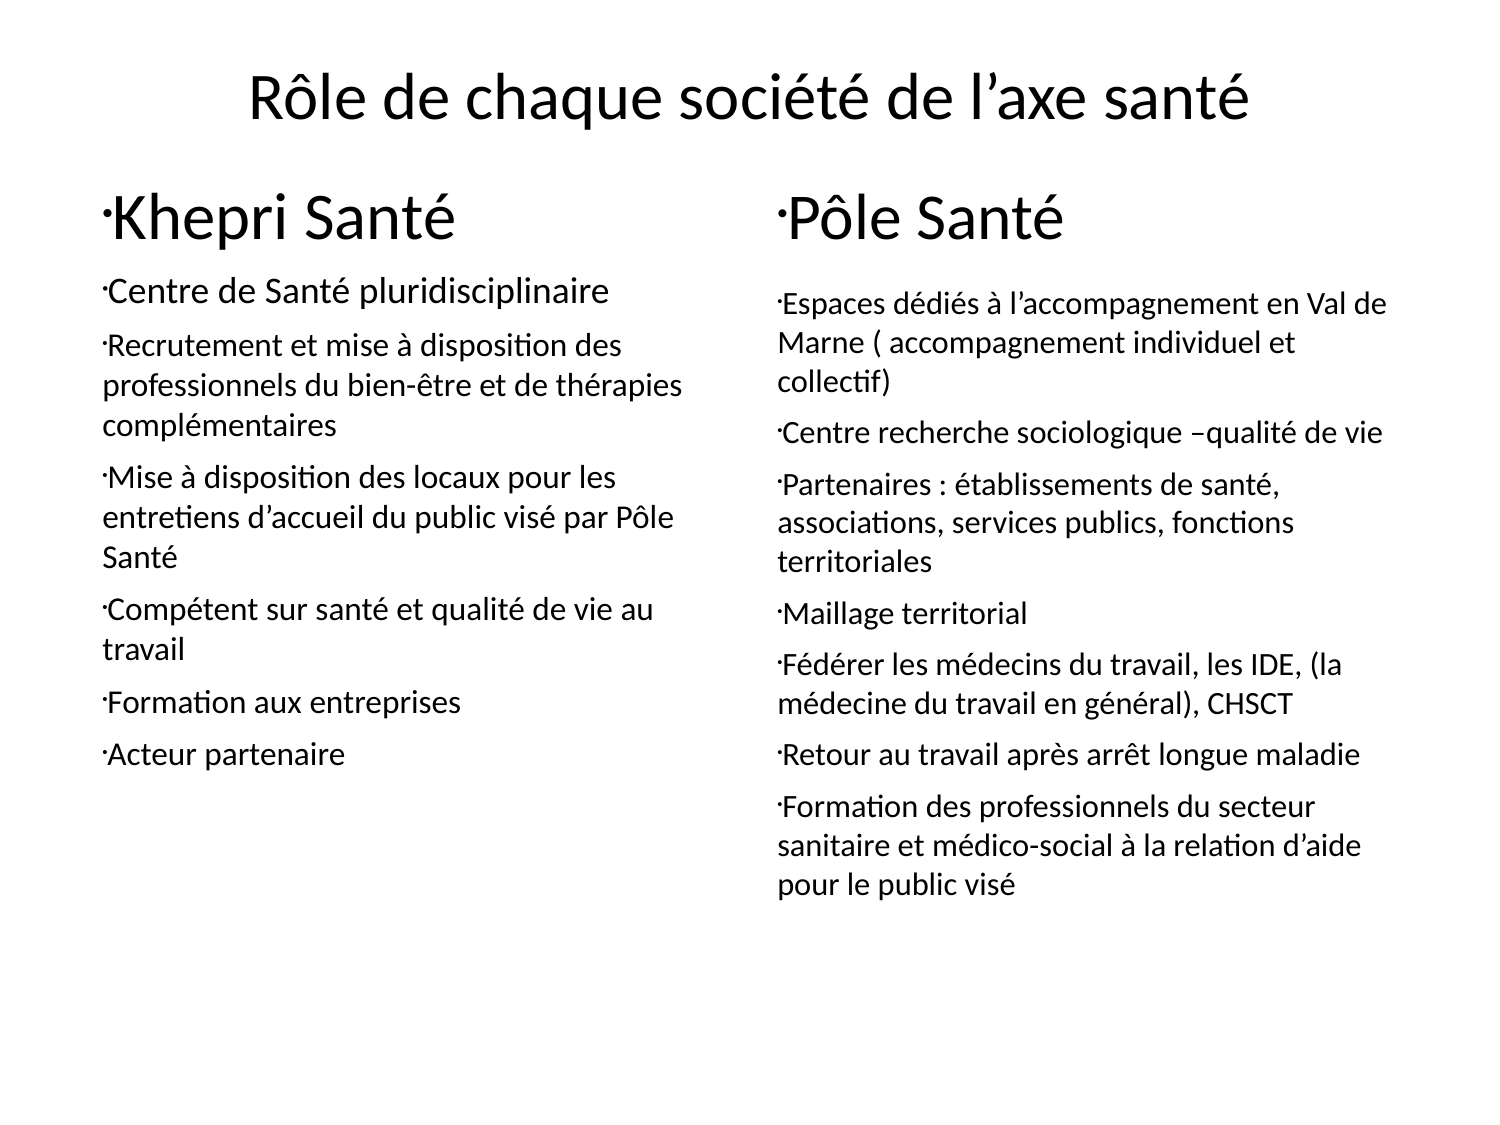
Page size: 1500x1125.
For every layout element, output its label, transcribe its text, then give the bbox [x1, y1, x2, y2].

list Khepri Santé Centre de Santé pluridisciplinaire Recrutement et mise à disposition des professionnels du bien-être et de thérapies complémentaires Mise à disposition des locaux pour les entretiens d’accueil du public visé par Pôle Santé Compétent sur santé et qualité de vie au travail Formation aux entreprises Acteur partenaire [87, 165, 750, 909]
title Rôle de chaque société de l’axe santé [75, 45, 1425, 233]
list Pôle Santé Espaces dédiés à l’accompagnement en Val de Marne ( accompagnement individuel et collectif) Centre recherche sociologique –qualité de vie Partenaires : établissements de santé, associations, services publics, fonctions territoriales Maillage territorial Fédérer les médecins du travail, les IDE, (la médecine du travail en général), CHSCT Retour au travail après arrêt longue maladie Formation des professionnels du secteur sanitaire et médico-social à la relation d’aide pour le public visé [762, 167, 1425, 910]
